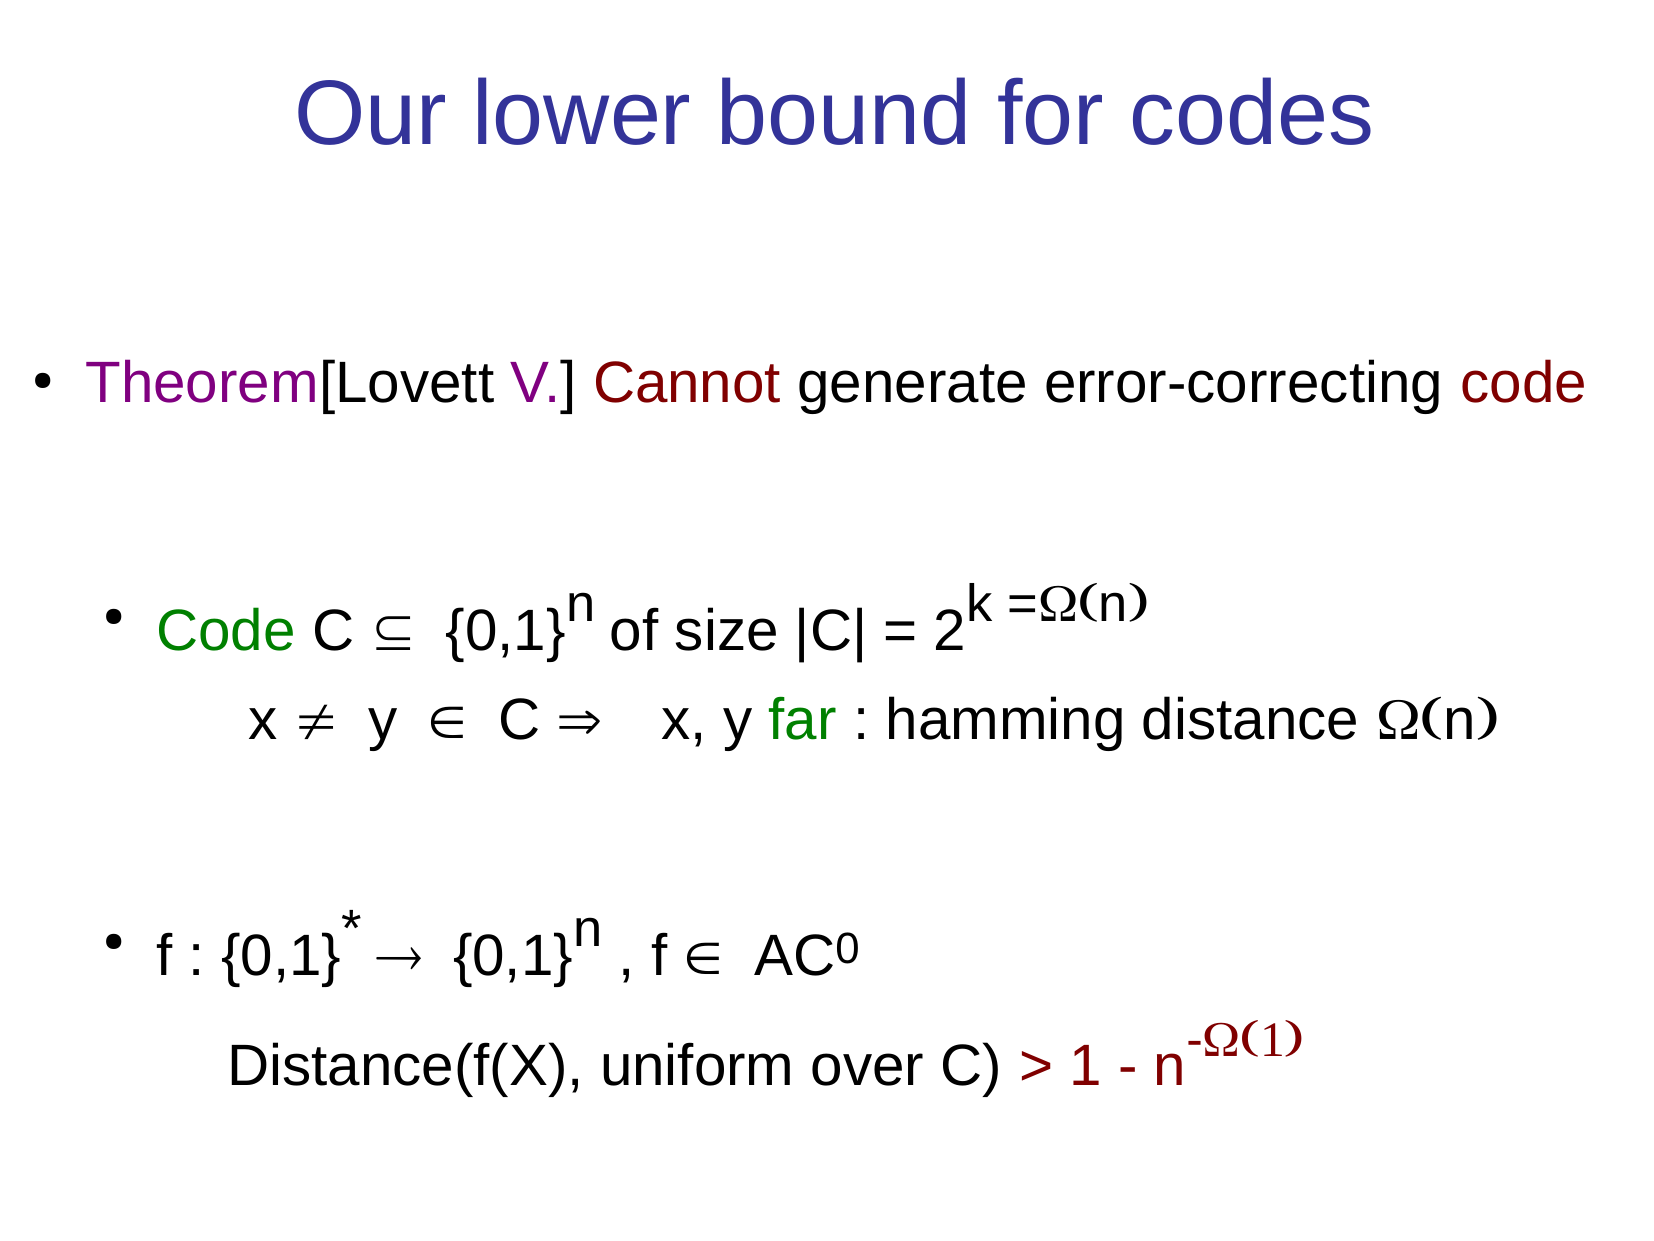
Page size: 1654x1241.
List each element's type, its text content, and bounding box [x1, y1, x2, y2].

title Our lower bound for codes [131, 0, 1538, 226]
list Theorem[Lovett V.] Cannot generate error-correcting code Code C  {0,1}n of size |C| = 2k =(n) x  y  C  x, y far : hamming distance (n) f : {0,1}*  {0,1}n , f  AC0 Distance(f(X), uniform over C) > 1 - n-(1) [0, 262, 1654, 1238]
